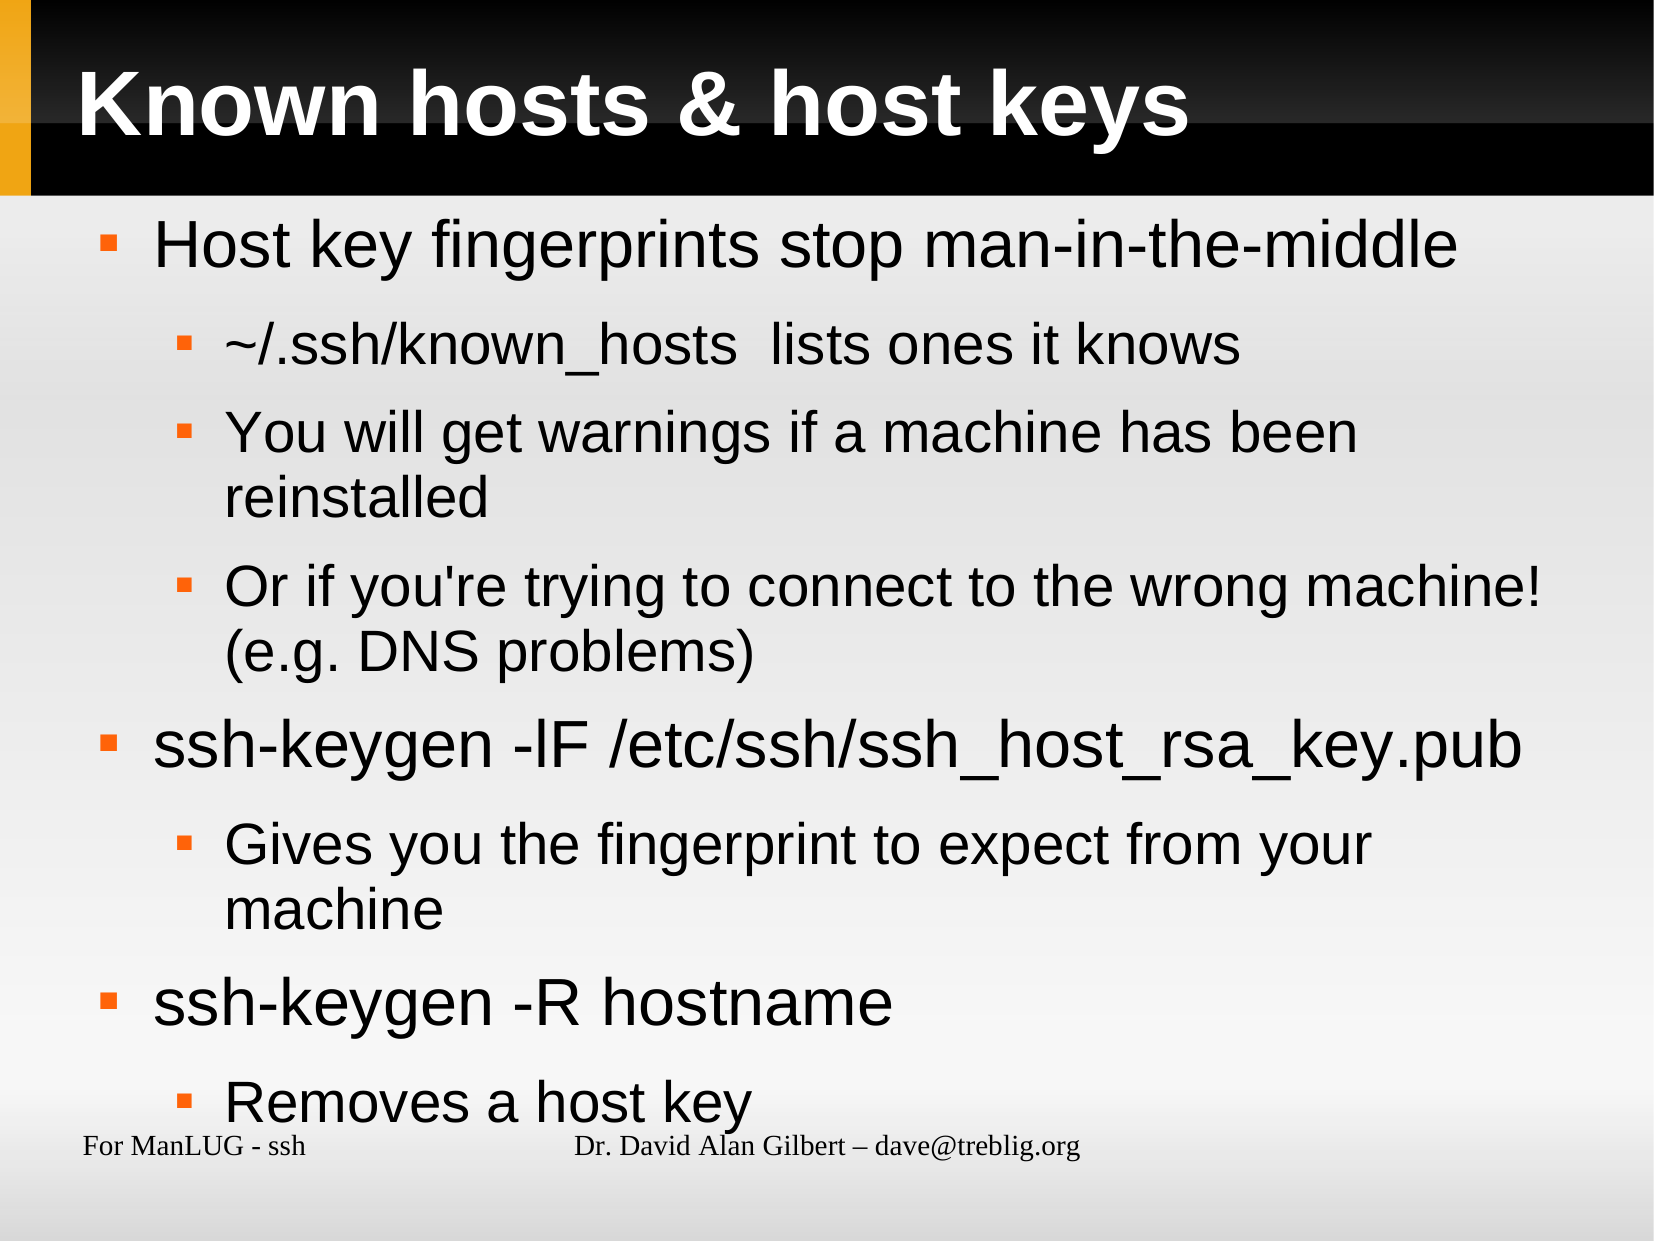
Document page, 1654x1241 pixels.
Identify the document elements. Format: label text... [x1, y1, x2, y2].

picture [680, 1142, 686, 1154]
title Known hosts & host keys [76, 0, 1565, 208]
picture [0, 0, 1654, 1241]
picture [878, 1142, 884, 1154]
list Host key fingerprints stop man-in-the-middle ~/.ssh/known_hosts lists ones it knows You will get warnings if a machine has been reinstalled Or if you're trying to connect to the wrong machine! (e.g. DNS problems) ssh-keygen -lF /etc/ssh/ssh_host_rsa_key.pub Gives you the fingerprint to expect from your machine ssh-keygen -R hostname Removes a host key [82, 207, 1571, 1135]
picture [992, 1143, 999, 1154]
picture [804, 1143, 811, 1154]
